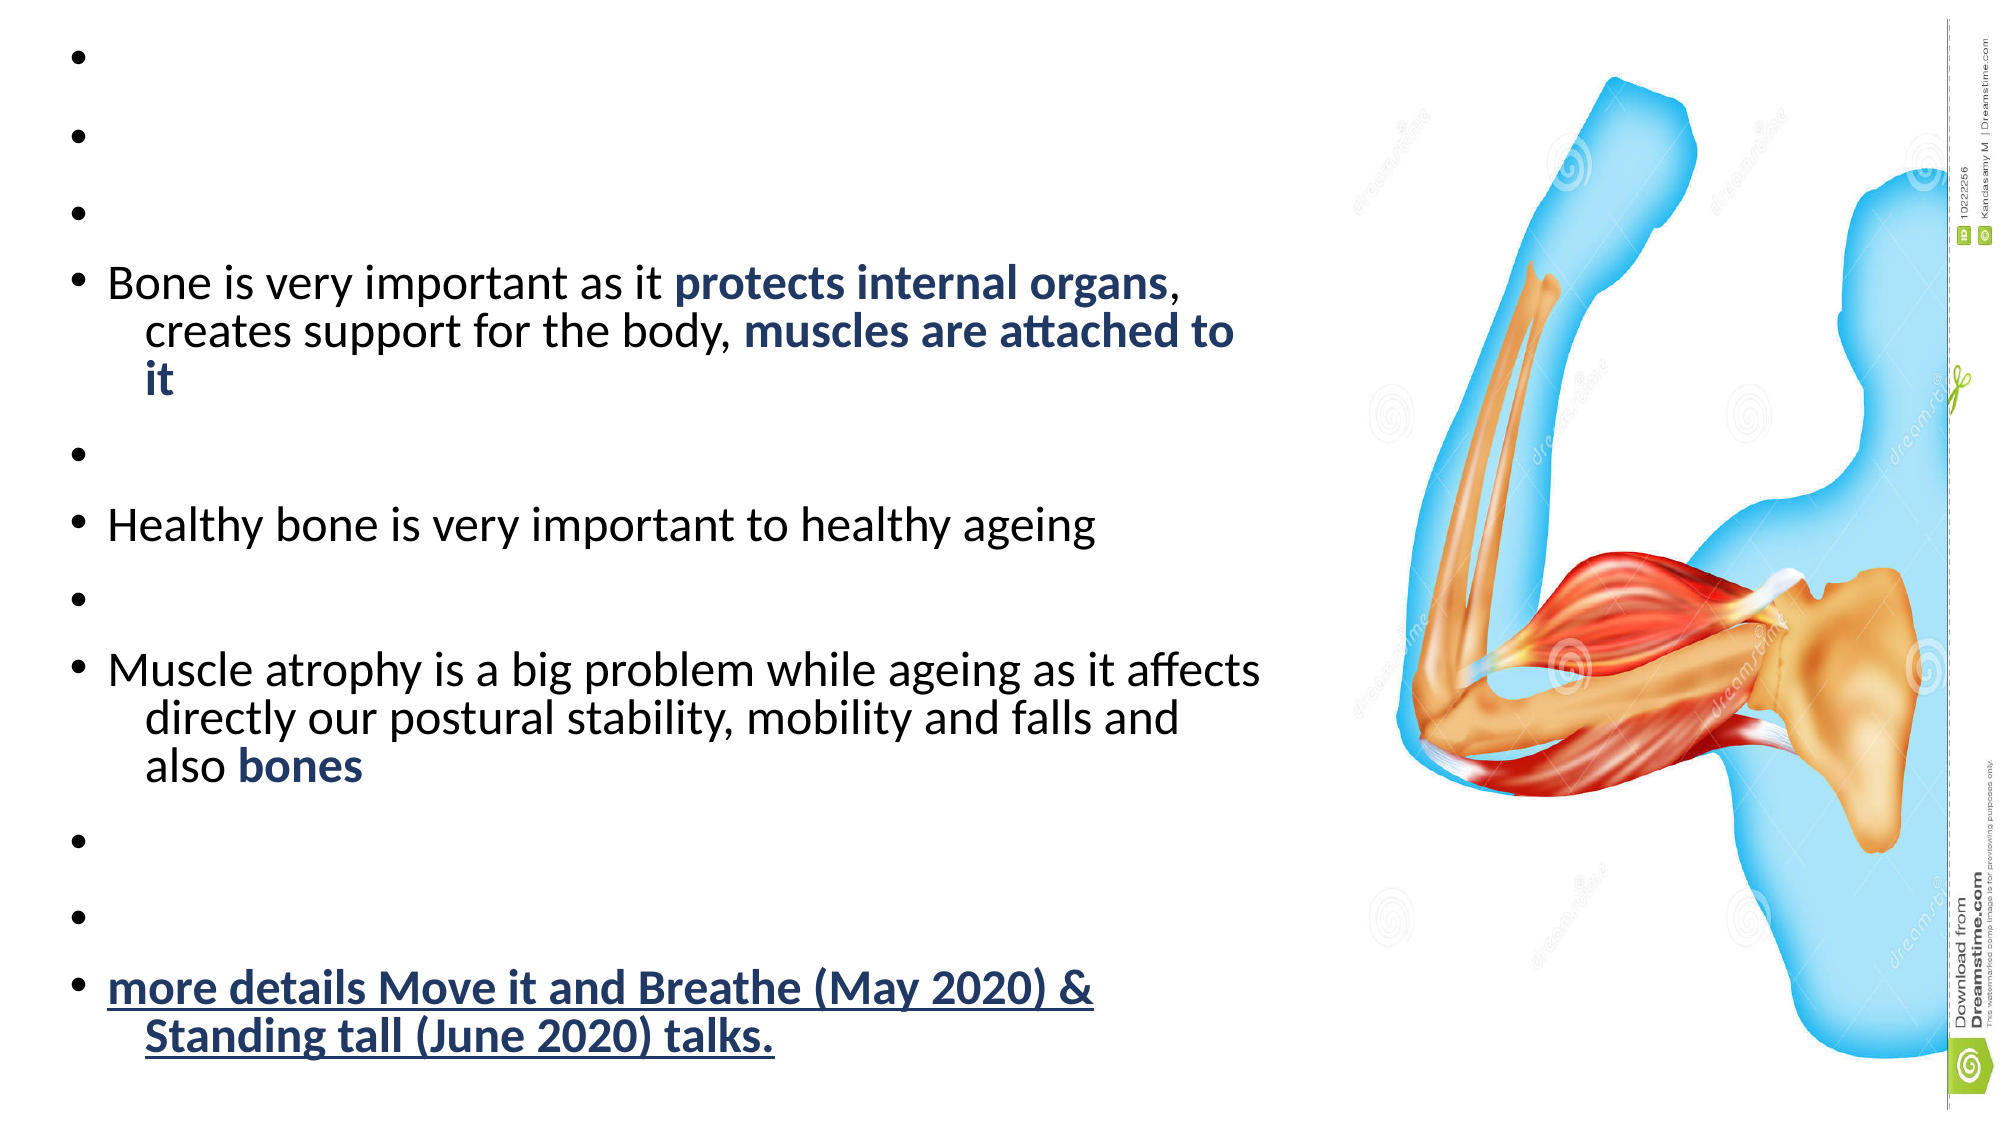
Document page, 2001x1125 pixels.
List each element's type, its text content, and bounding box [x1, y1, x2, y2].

picture [1302, 20, 2000, 1111]
list Bone is very important as it protects internal organs, creates support for the body, muscles are attached to it Healthy bone is very important to healthy ageing Muscle atrophy is a big problem while ageing as it affects directly our postural stability, mobility and falls and also bones more details Move it and Breathe (May 2020) & Standing tall (June 2020) talks. [54, 20, 1280, 1078]
